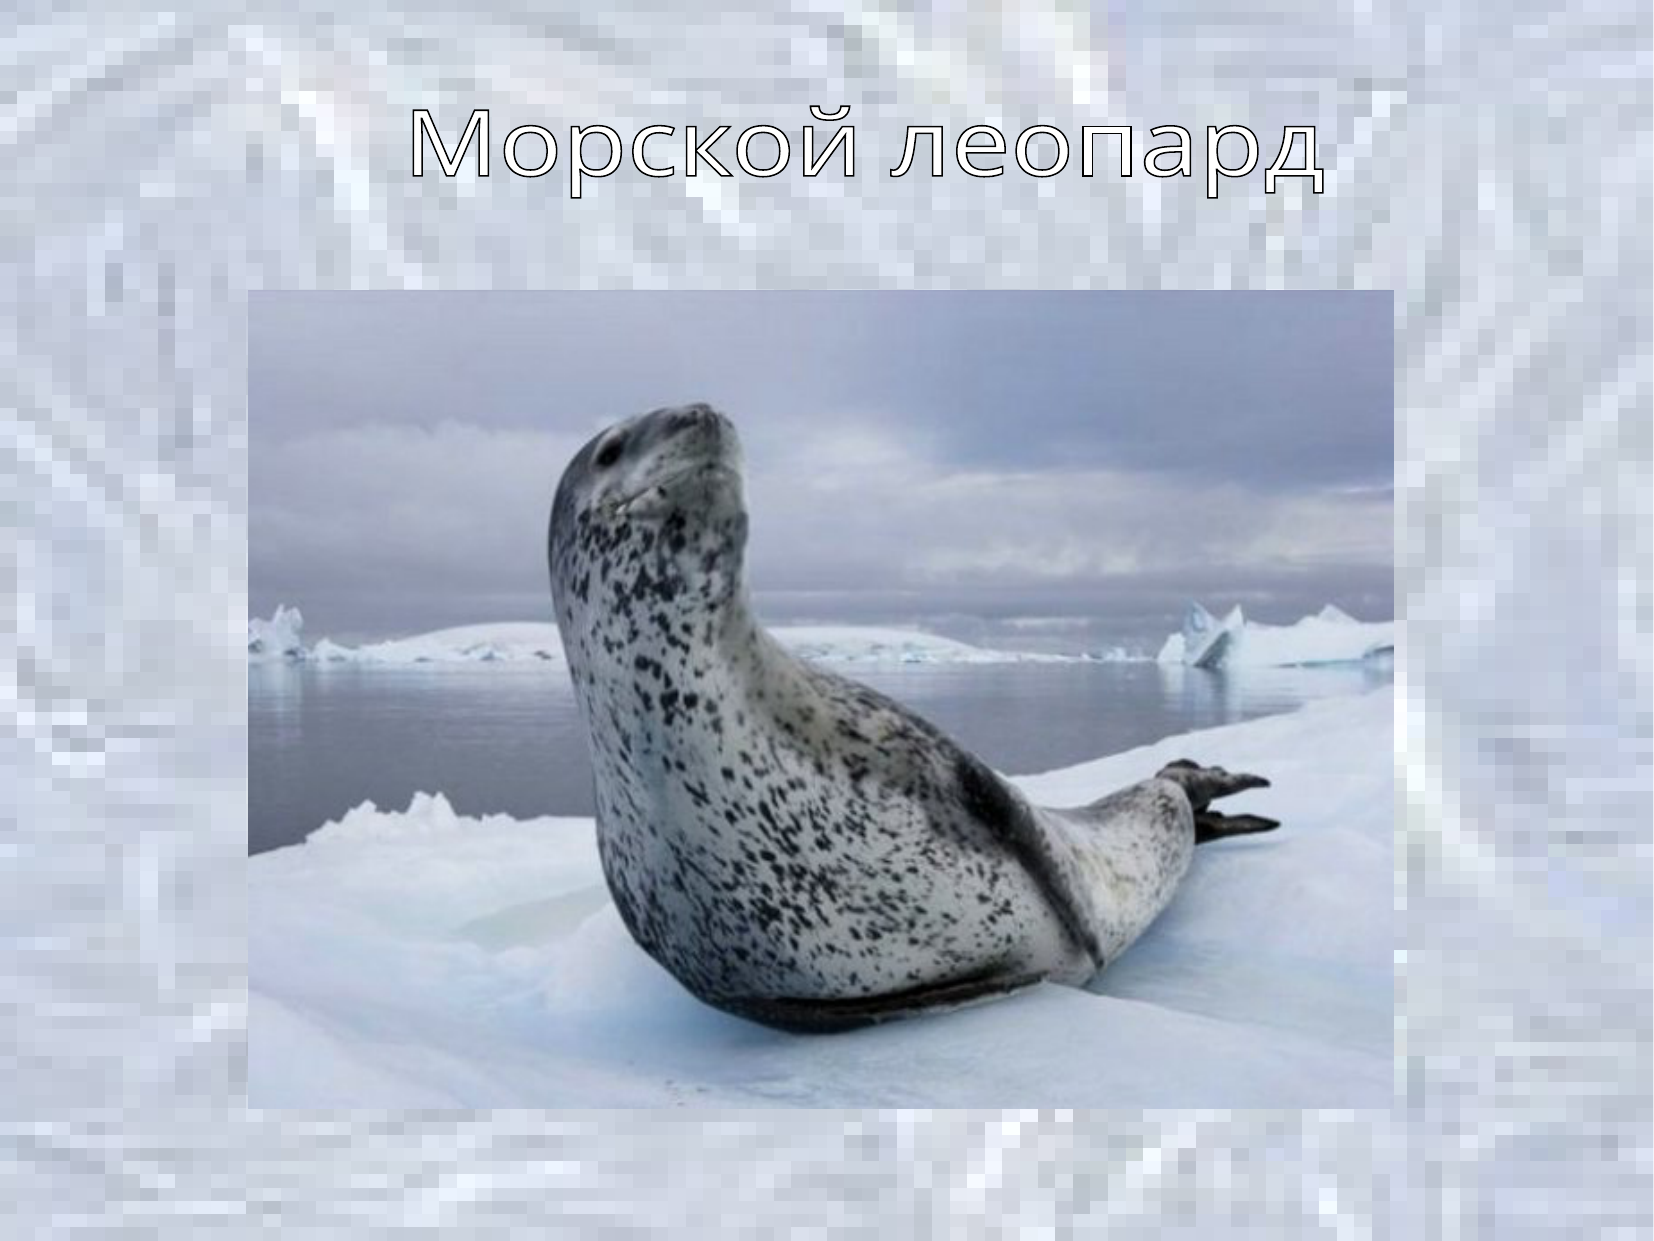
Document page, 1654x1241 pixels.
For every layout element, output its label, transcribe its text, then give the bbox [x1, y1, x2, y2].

text_box Морской леопард [632, 125, 675, 177]
text_box Морской леопард [1144, 125, 1191, 177]
text_box Морской леопард [571, 125, 622, 198]
text_box Морской леопард [803, 126, 854, 176]
text_box Морской леопард [956, 125, 1006, 177]
text_box Морской леопард [504, 125, 557, 177]
text_box Морской леопард [1083, 126, 1131, 176]
text_box Морской леопард [810, 106, 850, 121]
text_box Морской леопард [1265, 126, 1323, 193]
picture [0, 0, 1654, 1241]
text_box Морской леопард [1016, 125, 1069, 177]
text_box Морской леопард [890, 126, 943, 177]
text_box Морской леопард [686, 126, 733, 176]
text_box Морской леопард [737, 125, 790, 177]
text_box Морской леопард [1207, 125, 1258, 198]
text_box Морской леопард [413, 110, 489, 176]
